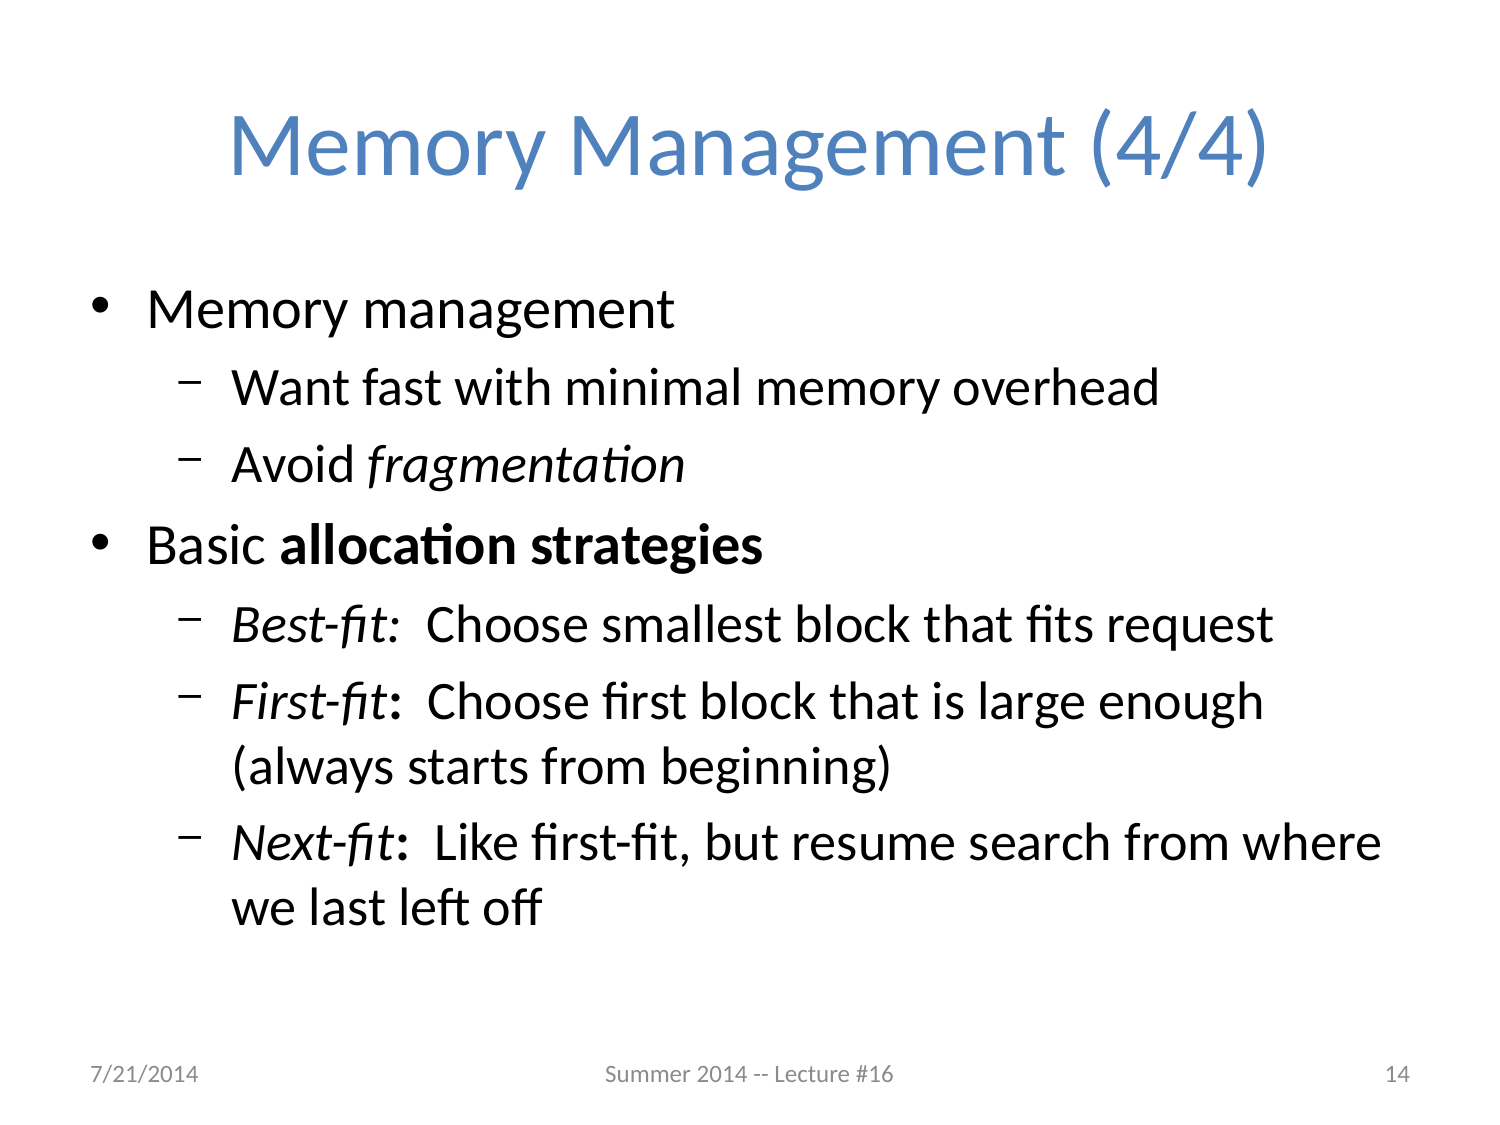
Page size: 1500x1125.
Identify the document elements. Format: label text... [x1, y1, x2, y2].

slide_number <number> [1074, 1042, 1425, 1103]
slide_number 7/21/2014 [75, 1042, 425, 1103]
title Memory Management (4/4) [75, 45, 1425, 233]
list Memory management Want fast with minimal memory overhead Avoid fragmentation Basic allocation strategies Best-fit: Choose smallest block that fits request First-fit: Choose first block that is large enough (always starts from beginning) Next-fit: Like first-fit, but resume search from where we last left off [75, 262, 1425, 1073]
footer Summer 2014 -- Lecture #16 [512, 1042, 988, 1103]
